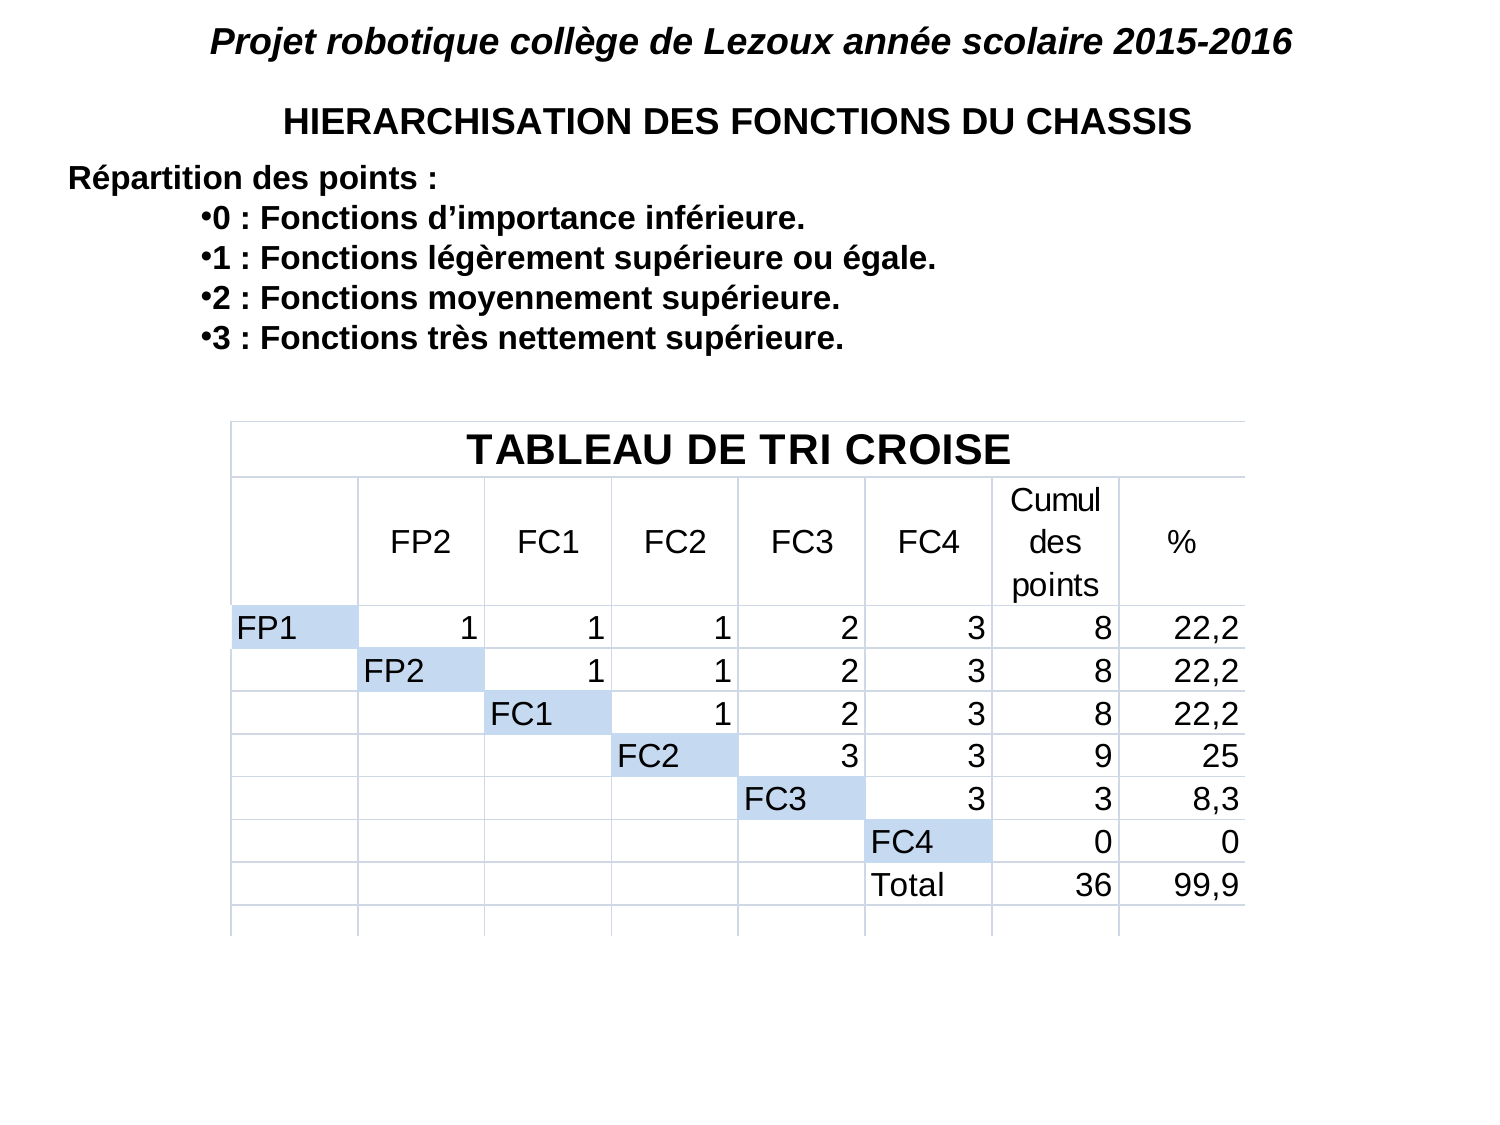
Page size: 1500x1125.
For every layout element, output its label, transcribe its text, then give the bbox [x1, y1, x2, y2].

text_box Projet robotique collège de Lezoux année scolaire 2015-2016 [162, 7, 1341, 66]
text_box Répartition des points : 0 : Fonctions d’importance inférieure. 1 : Fonctions légèrement supérieure ou égale. 2 : Fonctions moyennement supérieure. 3 : Fonctions très nettement supérieure. [53, 148, 1500, 364]
chart [230, 420, 1247, 938]
title HIERARCHISATION DES FONCTIONS DU CHASSIS [100, 66, 1376, 148]
